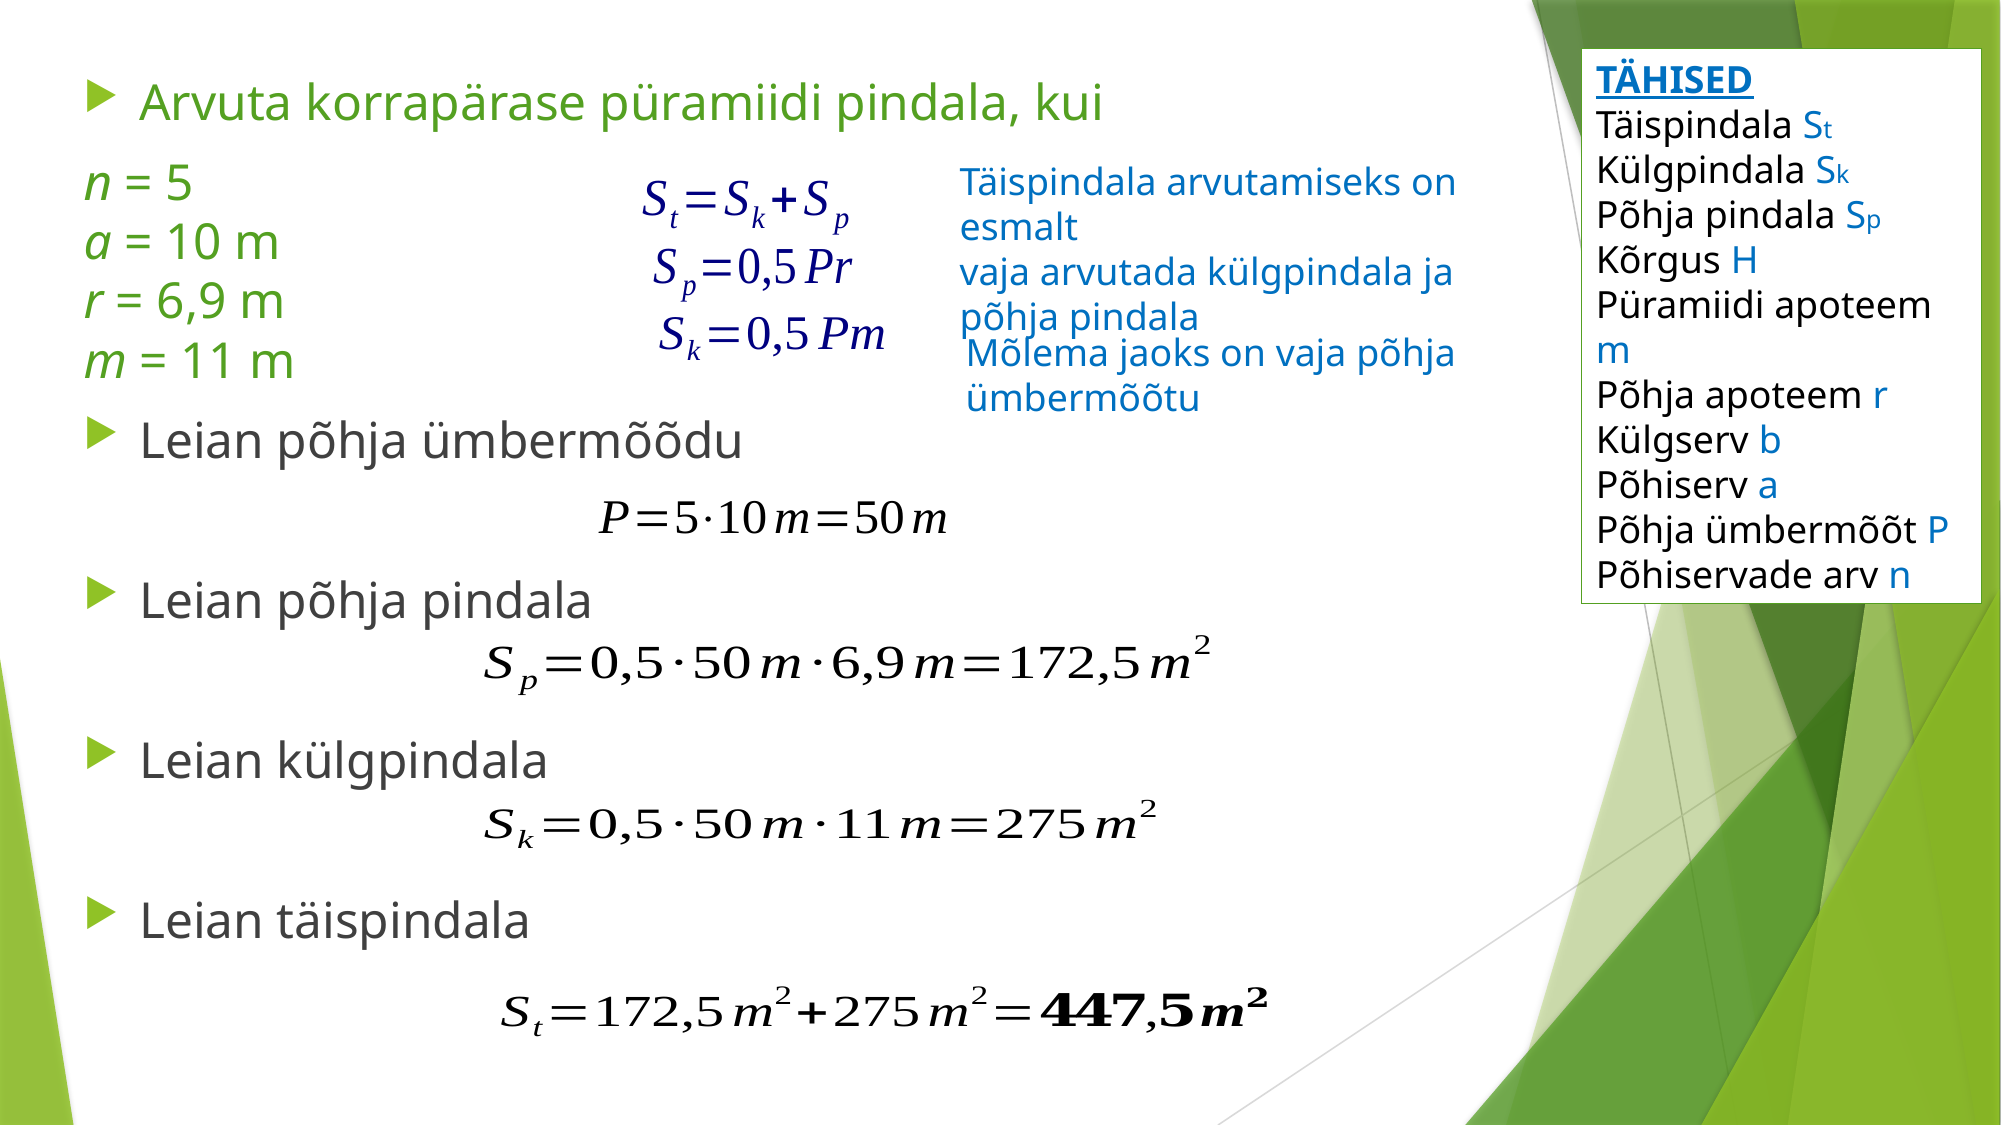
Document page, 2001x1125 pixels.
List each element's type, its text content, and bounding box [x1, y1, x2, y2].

text_box TÄHISED Täispindala St Külgpindala Sk Põhja pindala Sp Kõrgus H Püramiidi apoteem m Põhja apoteem r Külgserv b Põhiserv a Põhja ümbermõõt P Põhiservade arv n [1581, 48, 1982, 604]
chart [475, 629, 1218, 696]
chart [651, 305, 892, 367]
chart [590, 490, 954, 544]
chart [646, 237, 860, 303]
chart [492, 980, 1273, 1043]
list Arvuta korrapärase püramiidi pindala, kui n = 5 a = 10 m r = 6,9 m m = 11 m Leian põhja ümbermõõdu Leian põhja pindala Leian külgpindala Leian täispindala [68, 63, 1356, 959]
text_box Täispindala arvutamiseks on esmalt vaja arvutada külgpindala ja põhja pindala [944, 150, 1574, 346]
chart [475, 793, 1164, 855]
chart [635, 169, 856, 235]
text_box Mõlema jaoks on vaja põhja ümbermõõtu [950, 321, 1580, 426]
